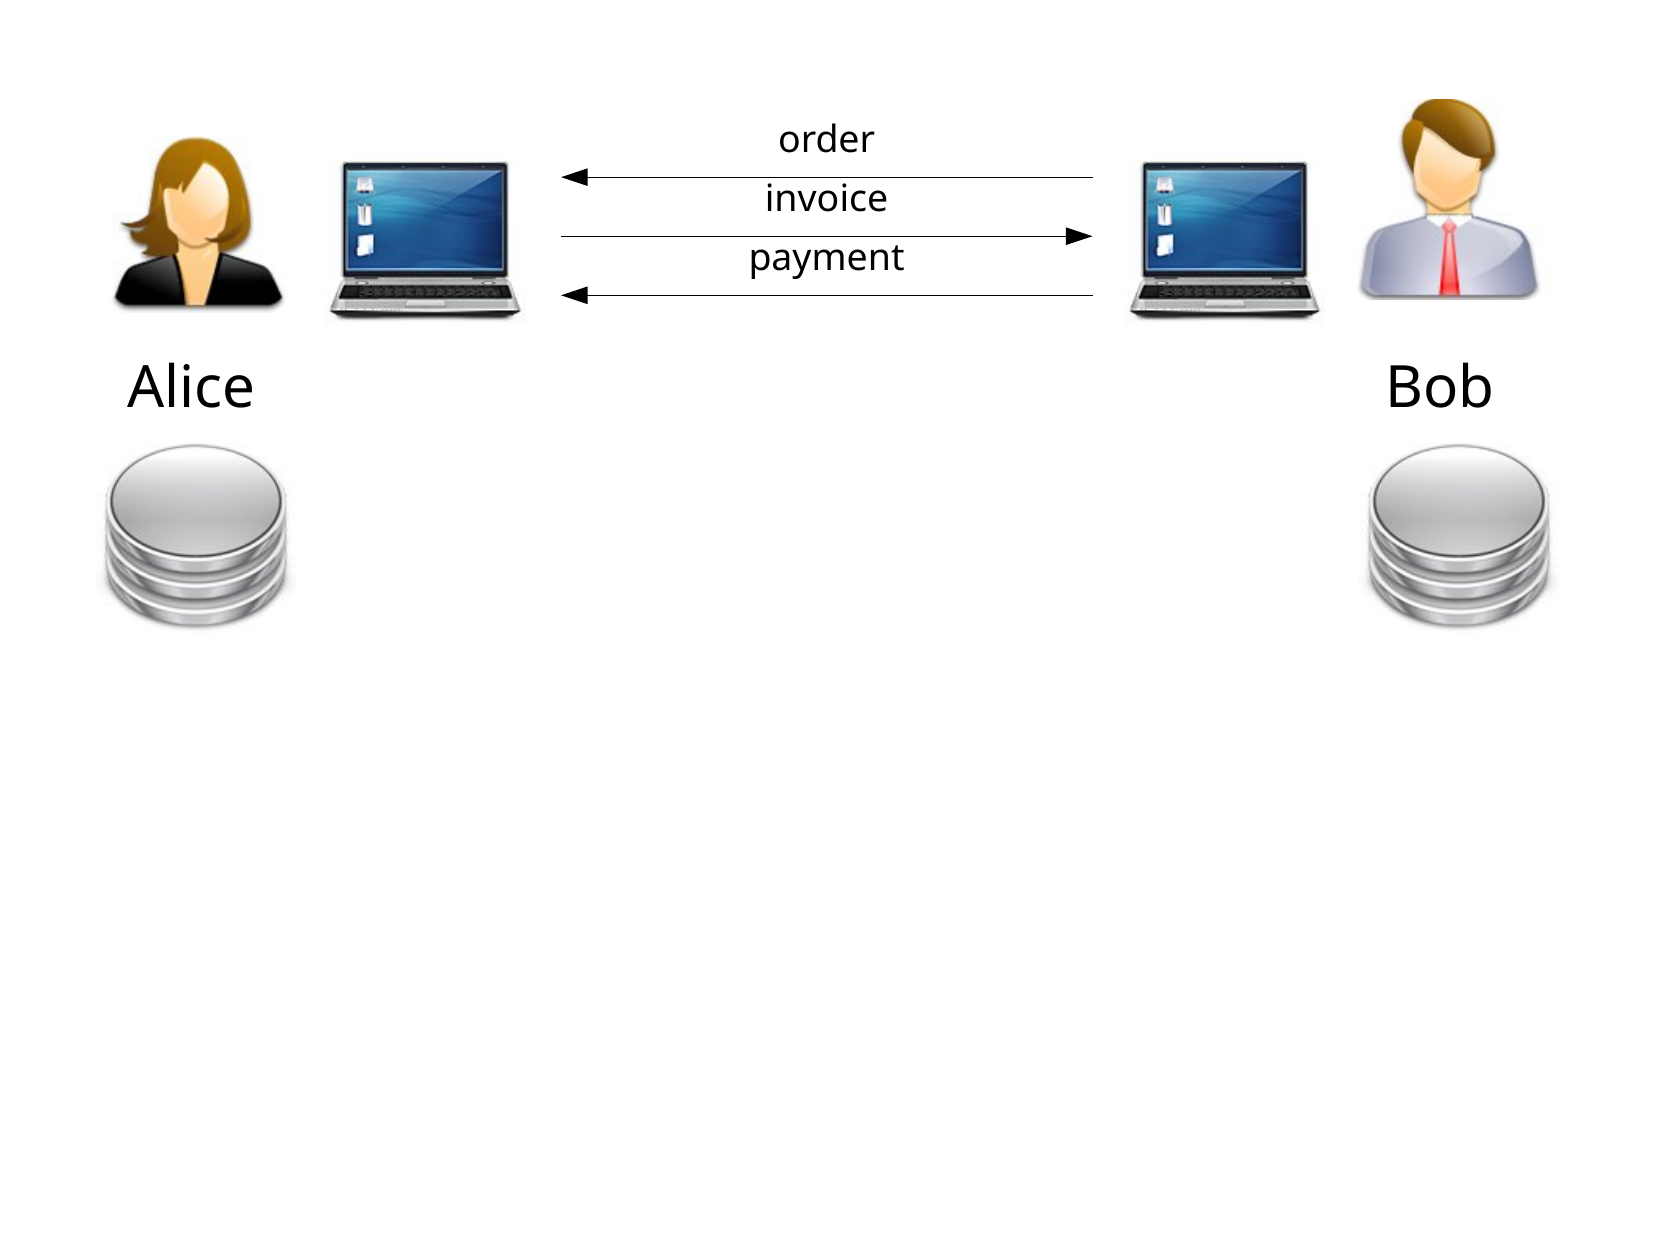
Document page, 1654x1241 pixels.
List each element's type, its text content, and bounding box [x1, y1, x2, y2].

picture [325, 149, 526, 350]
picture [1358, 442, 1559, 643]
picture [100, 112, 301, 313]
picture [1350, 99, 1550, 301]
text_box Bob [1371, 337, 1538, 424]
text_box Alice [112, 337, 301, 424]
picture [1125, 149, 1325, 350]
picture [95, 442, 296, 643]
